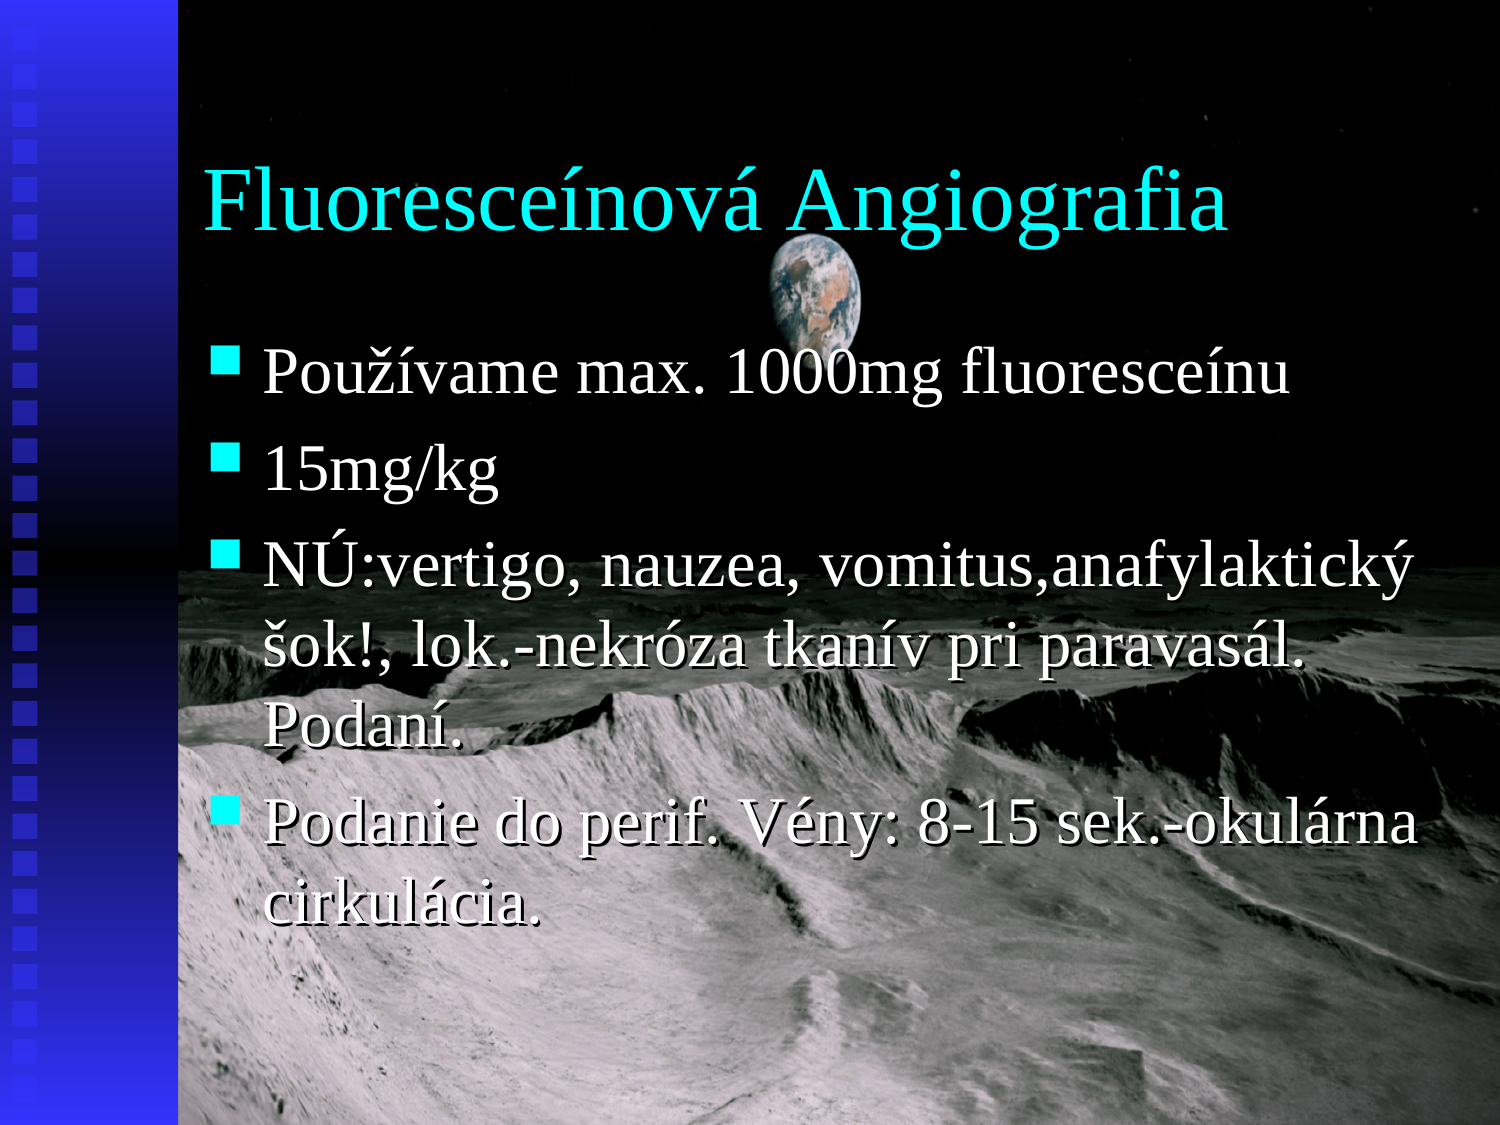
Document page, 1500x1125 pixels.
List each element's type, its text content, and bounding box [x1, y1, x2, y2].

title Fluoresceínová Angiografia [187, 99, 1463, 288]
picture [0, 0, 1500, 1125]
list Používame max. 1000mg fluoresceínu 15mg/kg NÚ:vertigo, nauzea, vomitus,anafylaktický šok!, lok.-nekróza tkanív pri paravasál. Podaní. Podanie do perif. Vény: 8-15 sek.-okulárna cirkulácia. [191, 319, 1467, 995]
